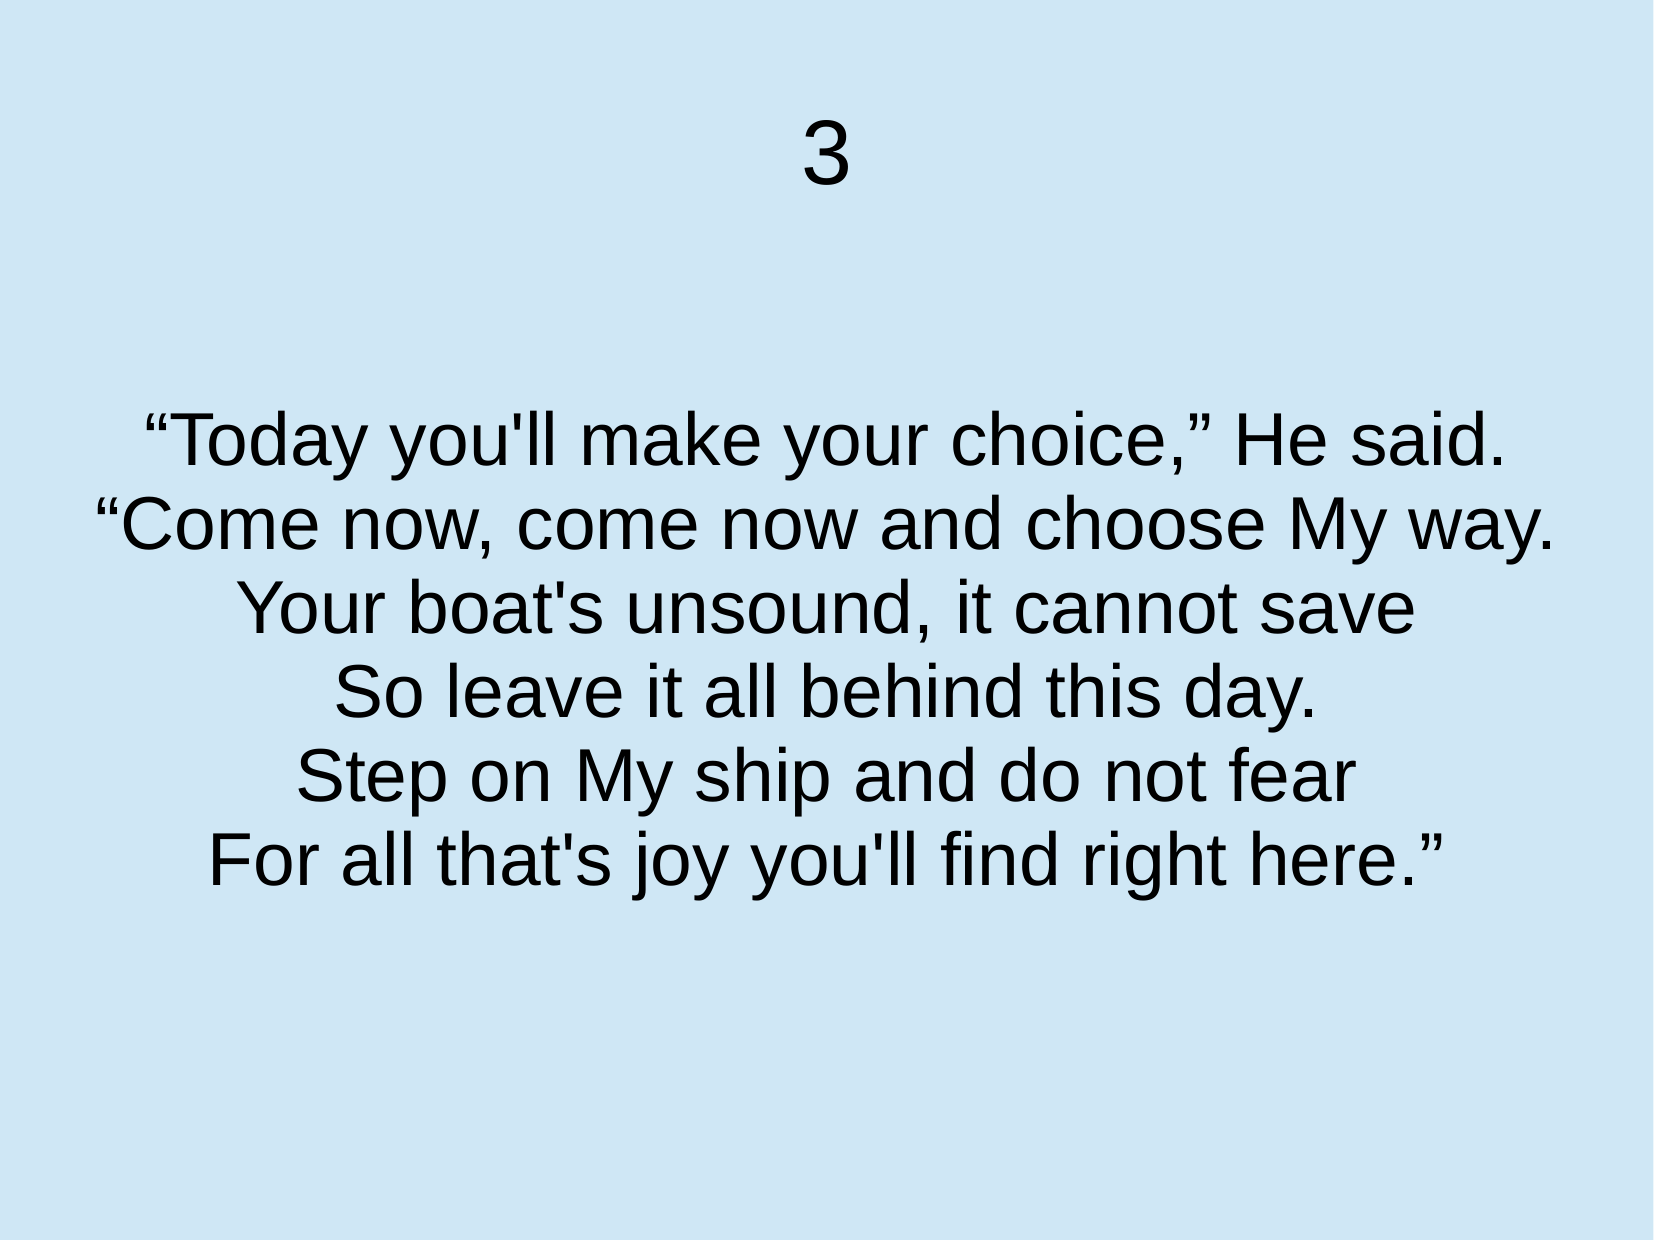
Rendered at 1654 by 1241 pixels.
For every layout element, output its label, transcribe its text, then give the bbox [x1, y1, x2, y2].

title 3 [82, 49, 1571, 257]
subtitle “Today you'll make your choice,” He said. “Come now, come now and choose My way. Your boat's unsound, it cannot save So leave it all behind this day. Step on My ship and do not fear For all that's joy you'll find right here.” [82, 290, 1571, 1010]
